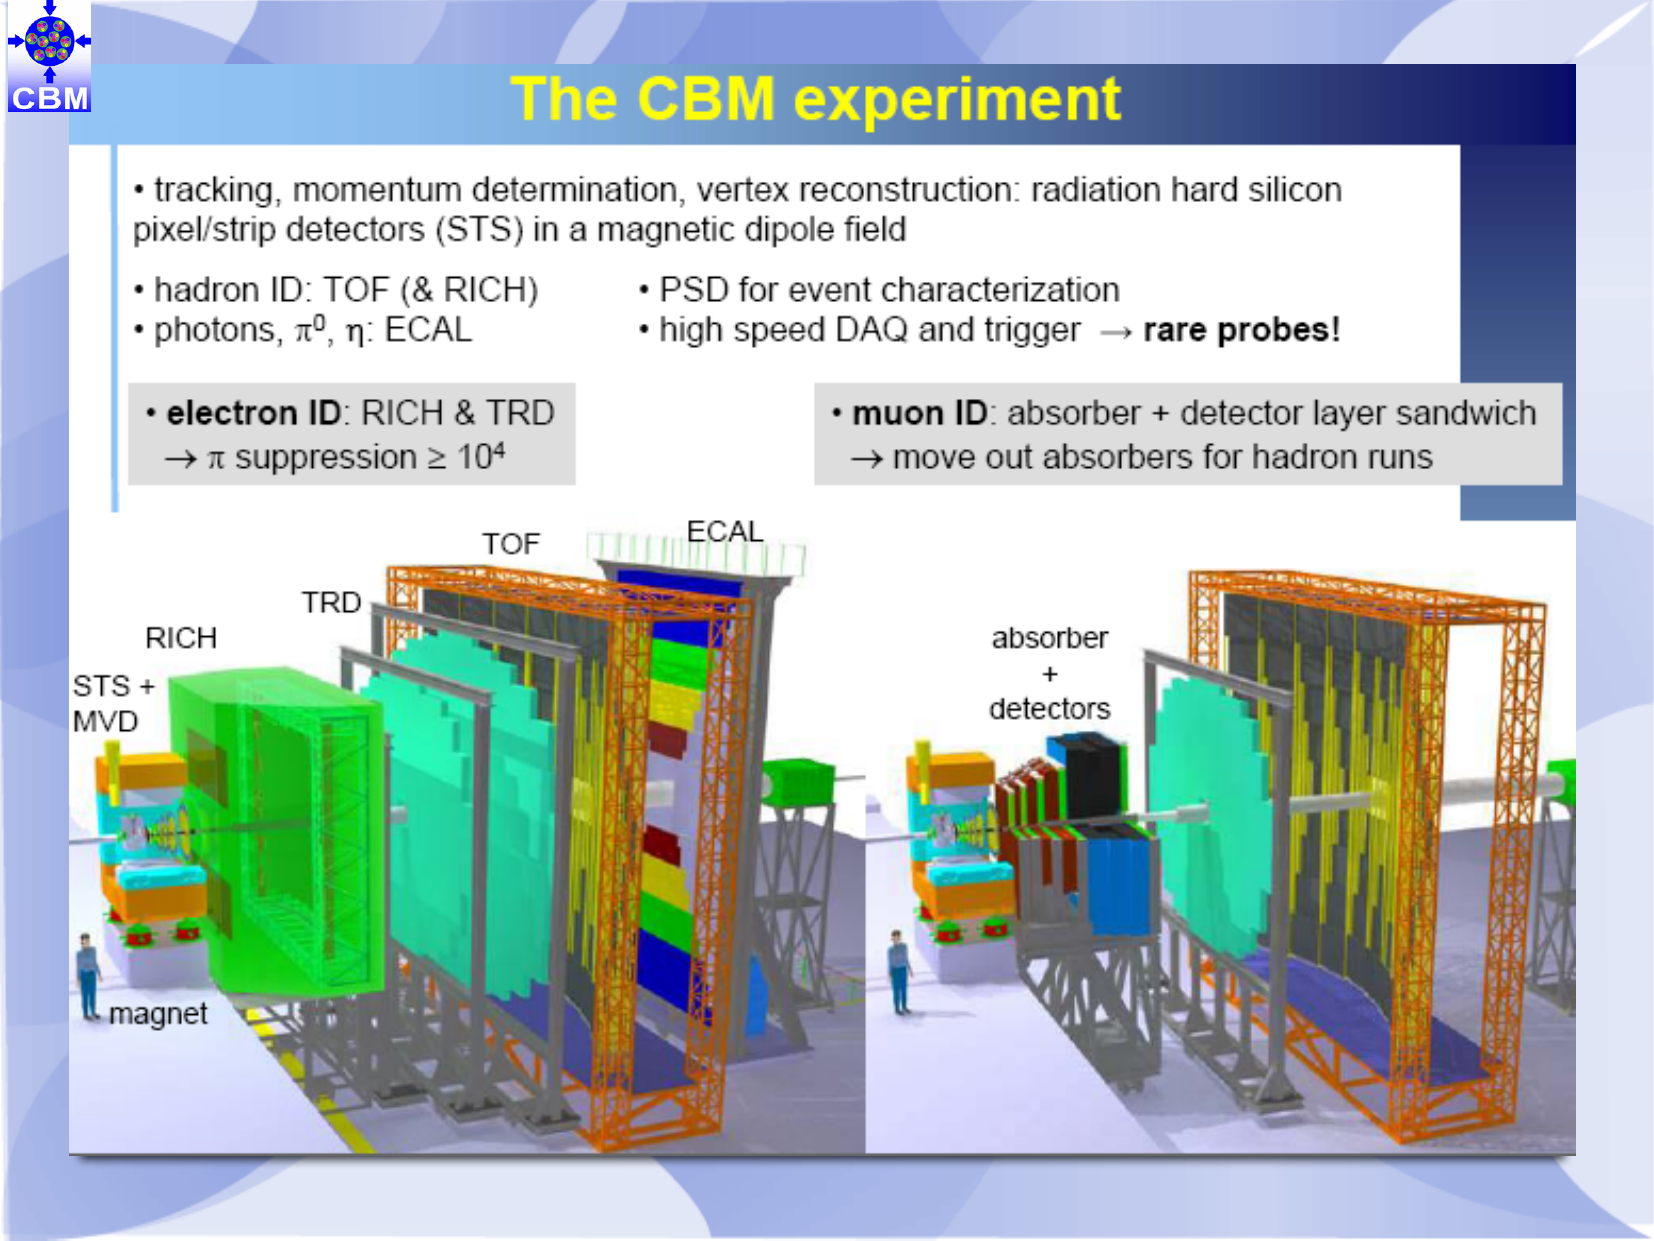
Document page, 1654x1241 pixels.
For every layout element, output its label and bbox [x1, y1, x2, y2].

picture [8, 0, 1576, 1156]
